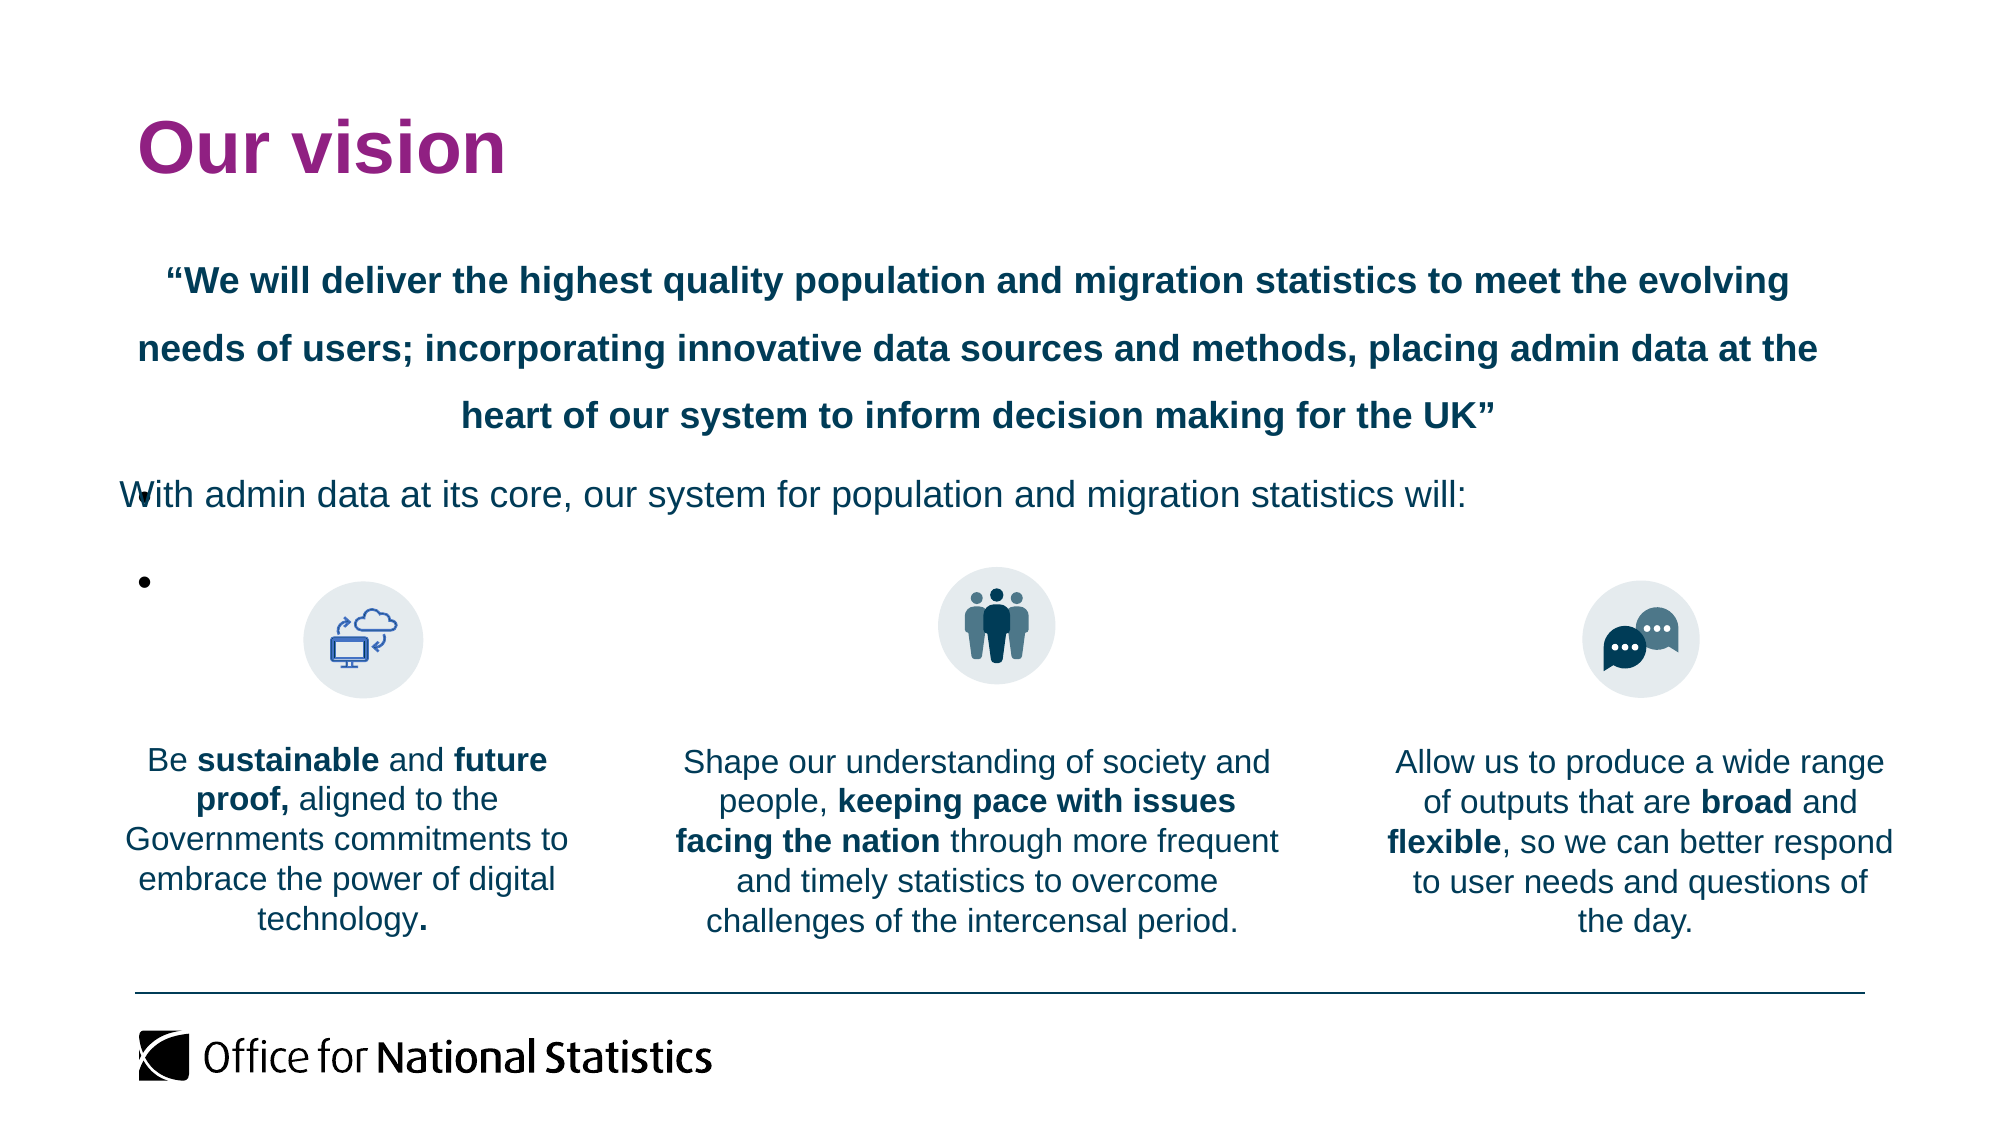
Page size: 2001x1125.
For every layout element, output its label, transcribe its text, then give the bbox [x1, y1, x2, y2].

picture [323, 603, 404, 676]
text_box Be sustainable and future proof, aligned to the Governments commitments to embrace the power of digital technology. [90, 730, 605, 948]
text_box Shape our understanding of society and people, keeping pace with issues facing the nation through more frequent and timely statistics to overcome challenges of the intercensal period. [660, 732, 1308, 990]
text_box With admin data at its core, our system for population and migration statistics will: [119, 466, 1643, 514]
picture [937, 566, 1057, 685]
title Our vision [137, 105, 1863, 192]
list “We will deliver the highest quality population and migration statistics to meet the evolving needs of users; incorporating innovative data sources and methods, placing admin data at the heart of our system to inform decision making for the UK” [137, 233, 1863, 602]
text_box Allow us to produce a wide range of outputs that are broad and flexible, so we can better respond to user needs and questions of the day. [1371, 732, 1910, 950]
text_box [303, 581, 424, 699]
picture [1581, 579, 1701, 699]
